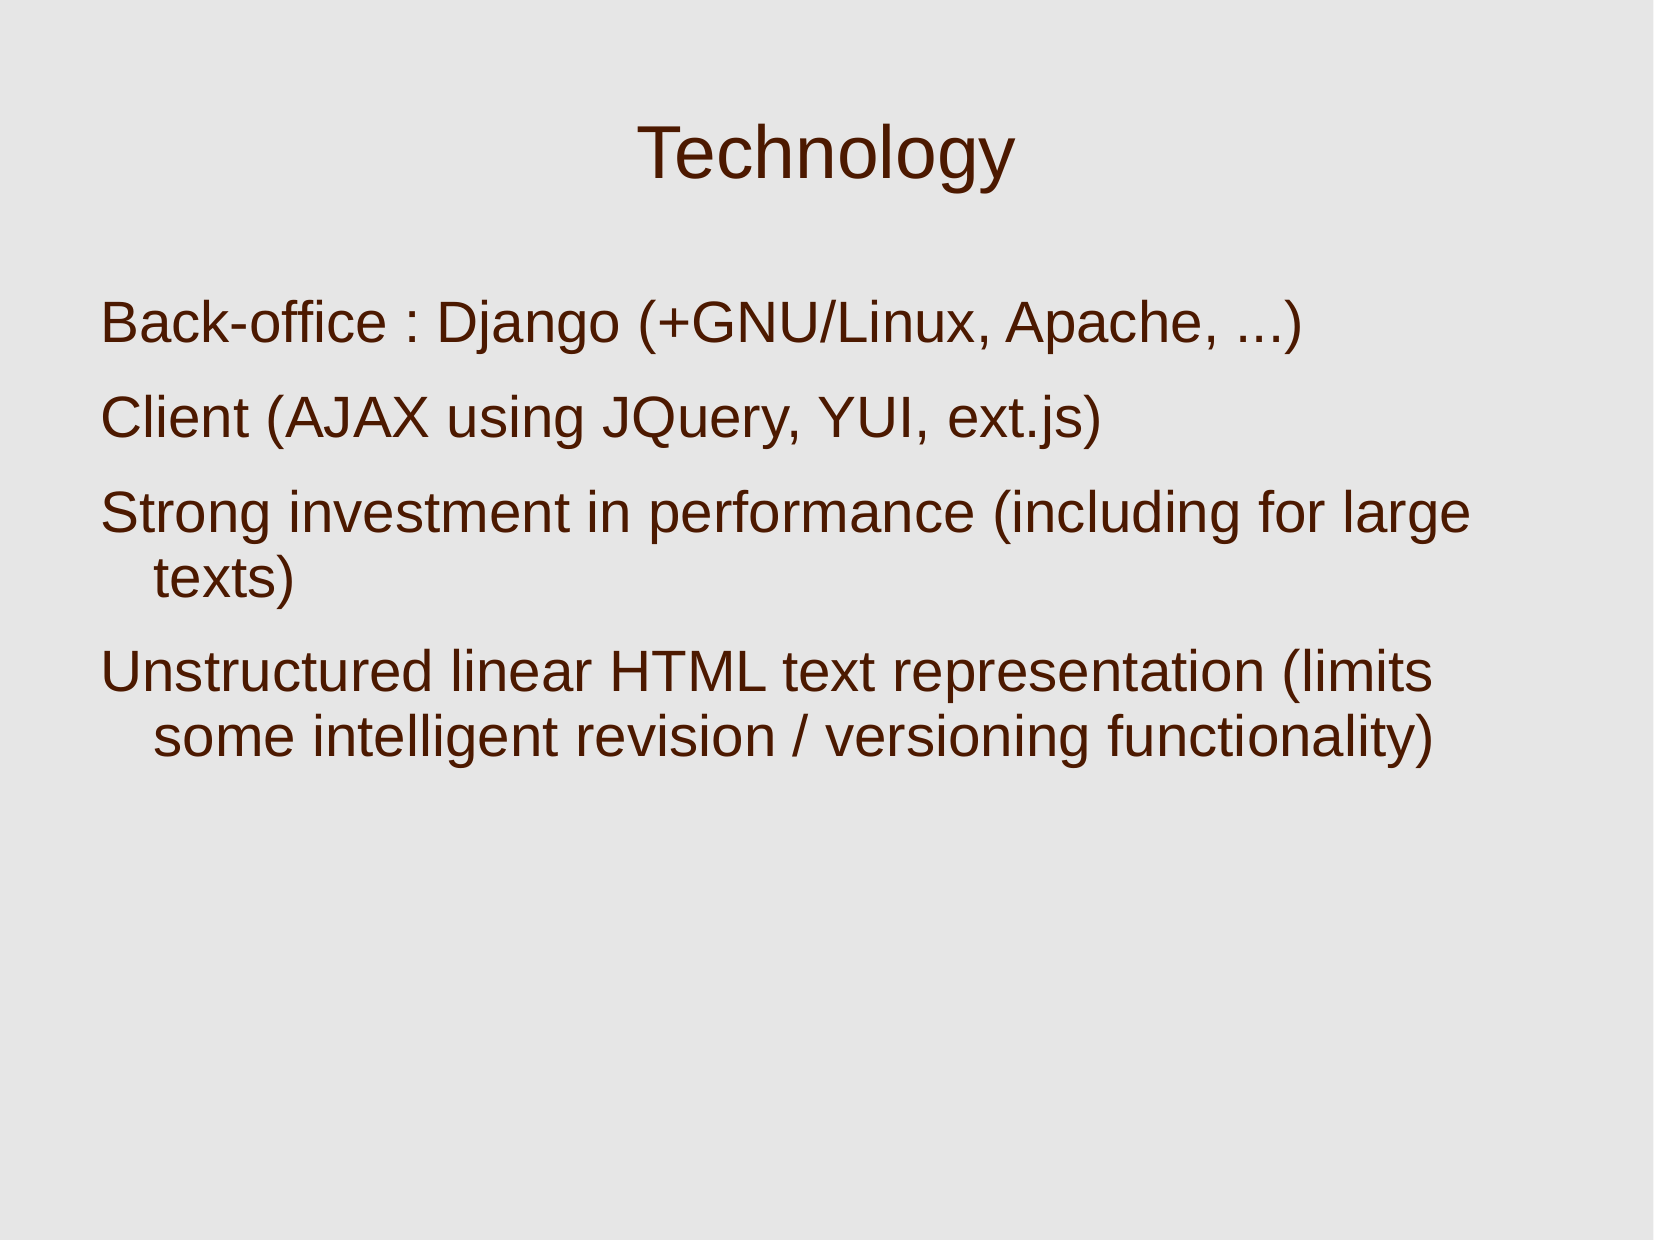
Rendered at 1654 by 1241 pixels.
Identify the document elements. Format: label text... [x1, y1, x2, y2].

title Technology [82, 56, 1571, 250]
list Back-office : Django (+GNU/Linux, Apache, ...) Client (AJAX using JQuery, YUI, ext.js) Strong investment in performance (including for large texts) Unstructured linear HTML text representation (limits some intelligent revision / versioning functionality) [82, 290, 1571, 1094]
